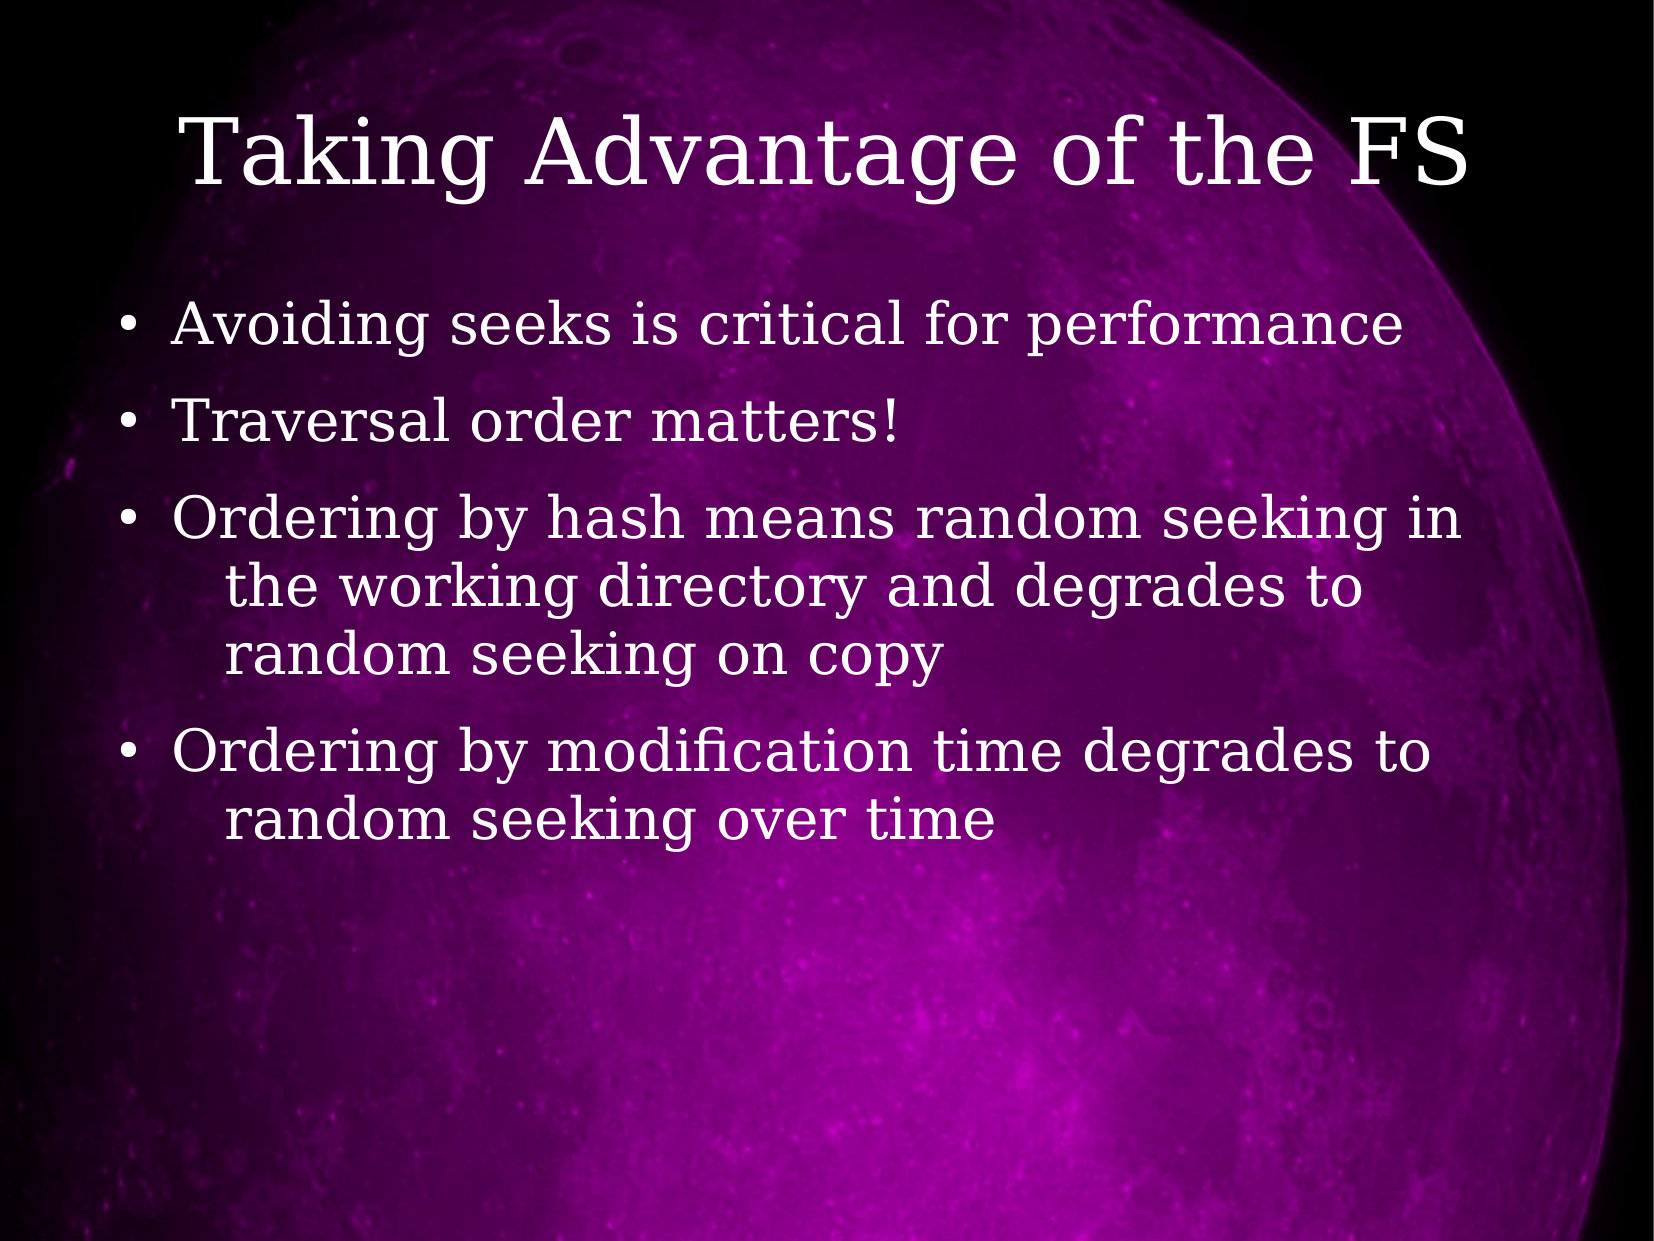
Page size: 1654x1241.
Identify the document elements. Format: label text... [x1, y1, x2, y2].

title Taking Advantage of the FS [82, 49, 1571, 257]
list Avoiding seeks is critical for performance Traversal order matters! Ordering by hash means random seeking in the working directory and degrades to random seeking on copy Ordering by modification time degrades to random seeking over time [82, 290, 1571, 1109]
picture [0, 0, 1654, 1241]
